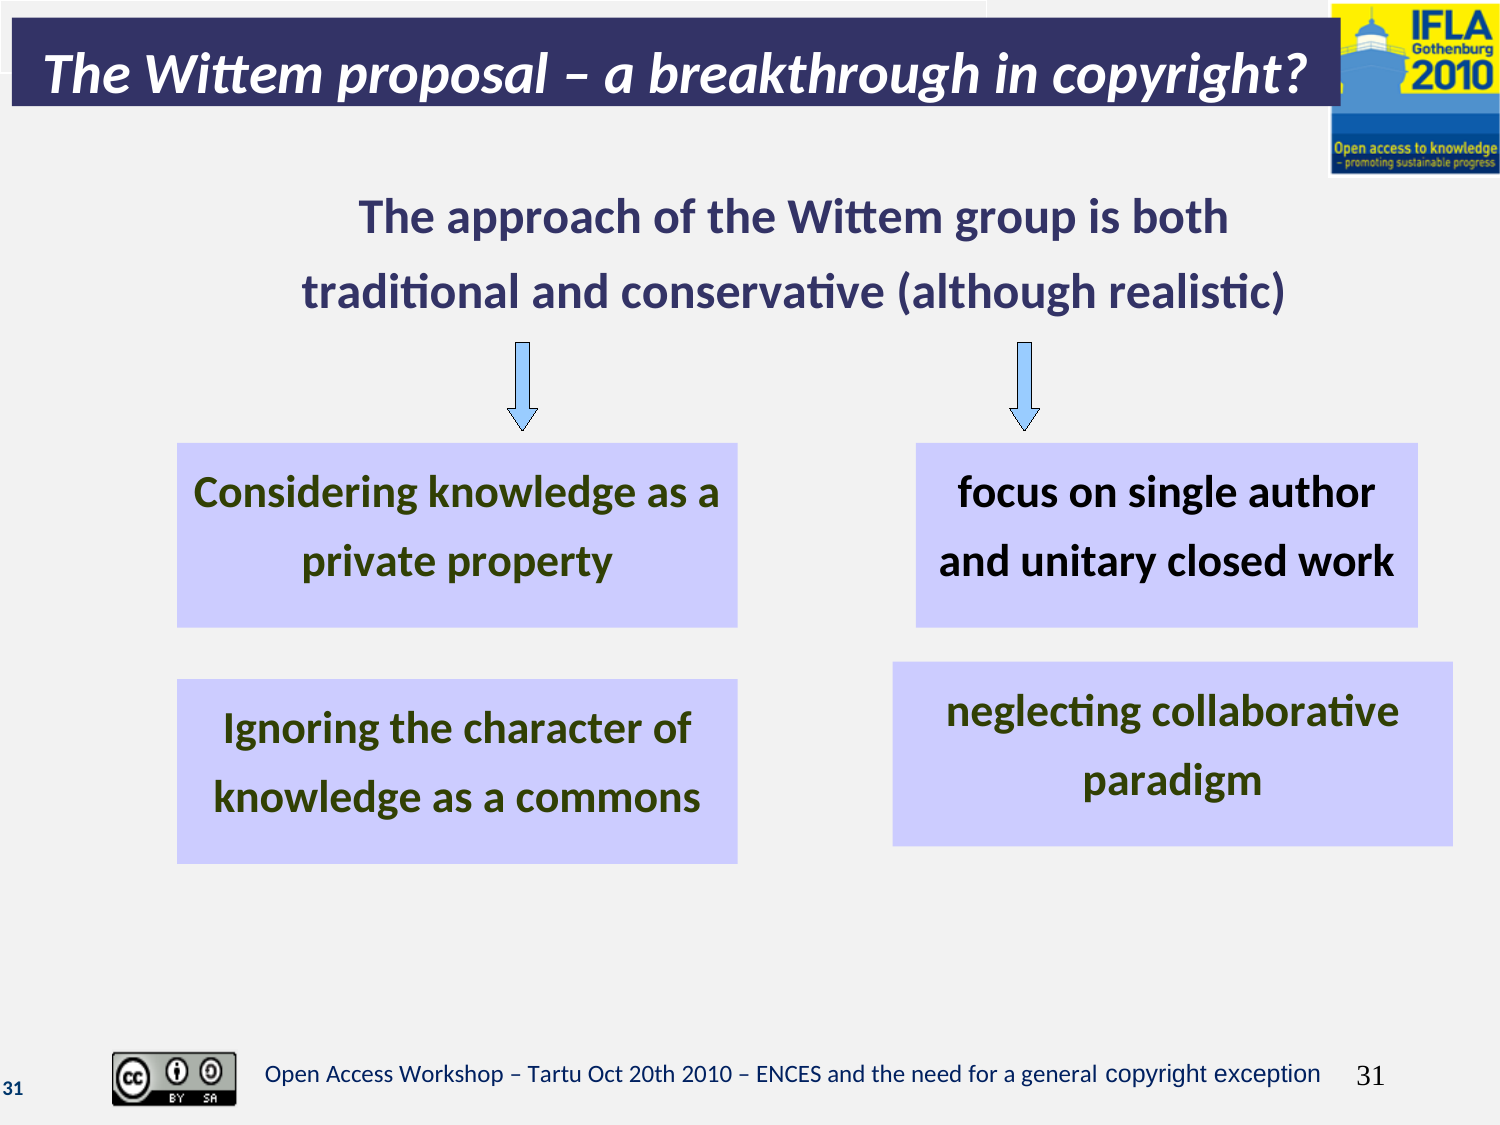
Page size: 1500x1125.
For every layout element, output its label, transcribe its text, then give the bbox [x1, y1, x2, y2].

text_box Considering knowledge as a private property [177, 442, 738, 628]
text_box Ignoring the character of knowledge as a commons [177, 679, 738, 864]
text_box [507, 342, 538, 431]
text_box focus on single author and unitary closed work [915, 442, 1418, 628]
text_box The approach of the Wittem group is both traditional and conservative (although realistic) [88, 164, 1500, 332]
text_box [1009, 342, 1040, 431]
text_box neglecting collaborative paradigm [892, 661, 1453, 847]
title The Wittem proposal – a breakthrough in copyright? [11, 17, 1341, 107]
text_box 31 [1356, 1026, 1459, 1105]
